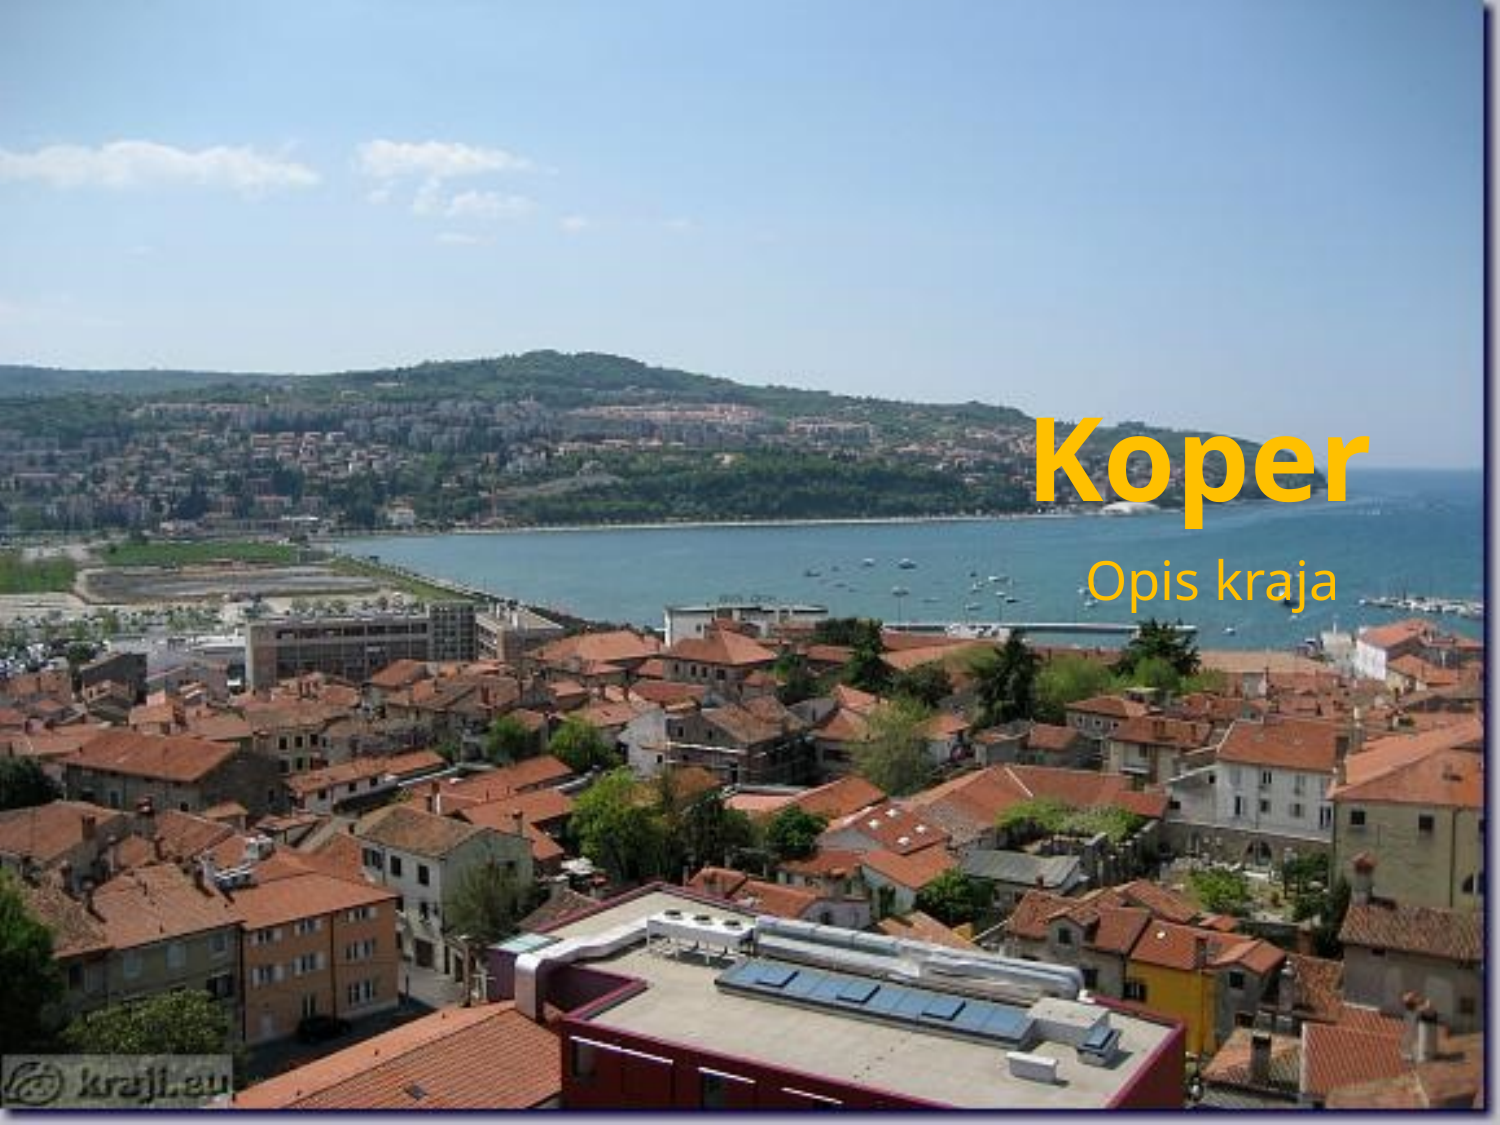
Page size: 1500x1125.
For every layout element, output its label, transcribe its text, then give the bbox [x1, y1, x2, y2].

title Koper [87, 224, 1376, 525]
picture [0, 0, 1500, 1125]
subtitle Opis kraja [292, 539, 1343, 827]
